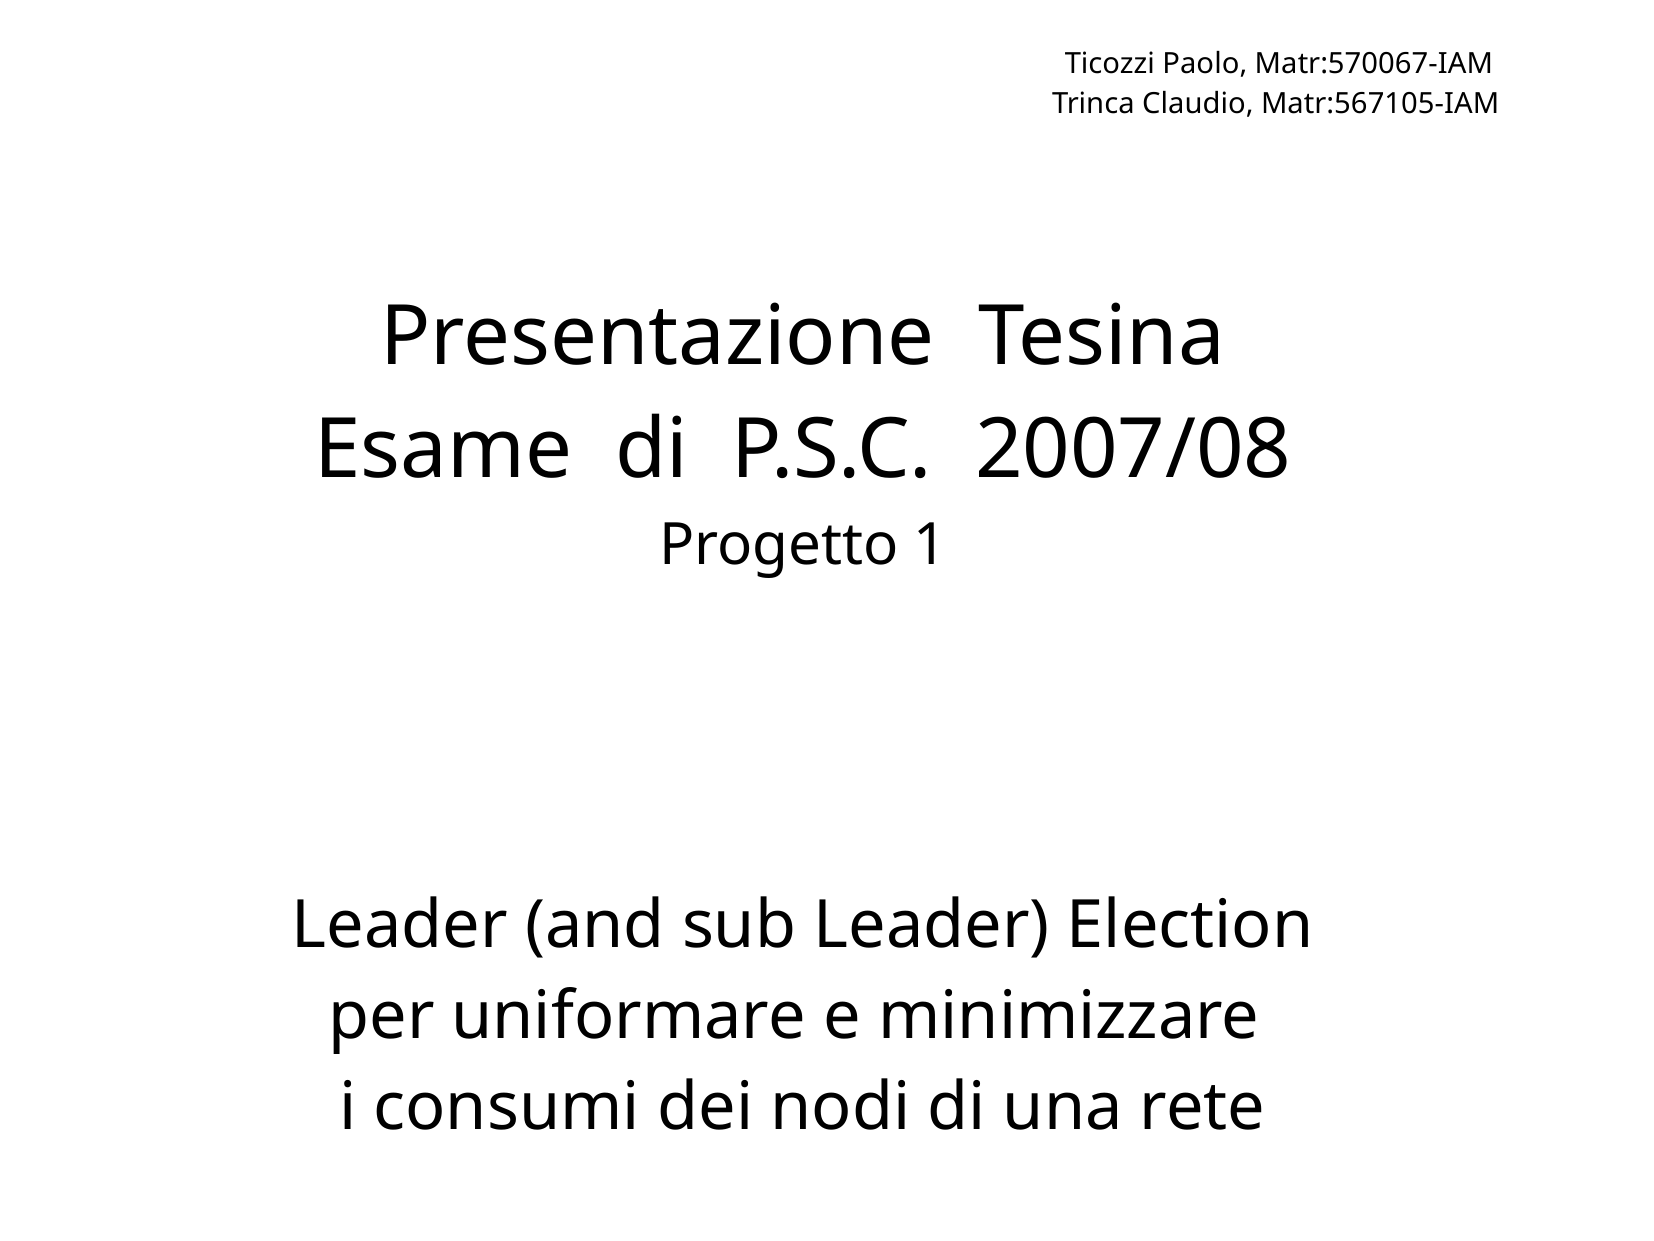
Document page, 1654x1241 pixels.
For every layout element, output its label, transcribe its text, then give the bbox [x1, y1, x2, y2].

title Ticozzi Paolo, Matr:570067-IAM Trinca Claudio, Matr:567105-IAM Presentazione Tesina Esame di P.S.C. 2007/08 Progetto 1 Leader (and sub Leader) Election per uniformare e minimizzare i consumi dei nodi di una rete [59, 64, 1548, 1147]
